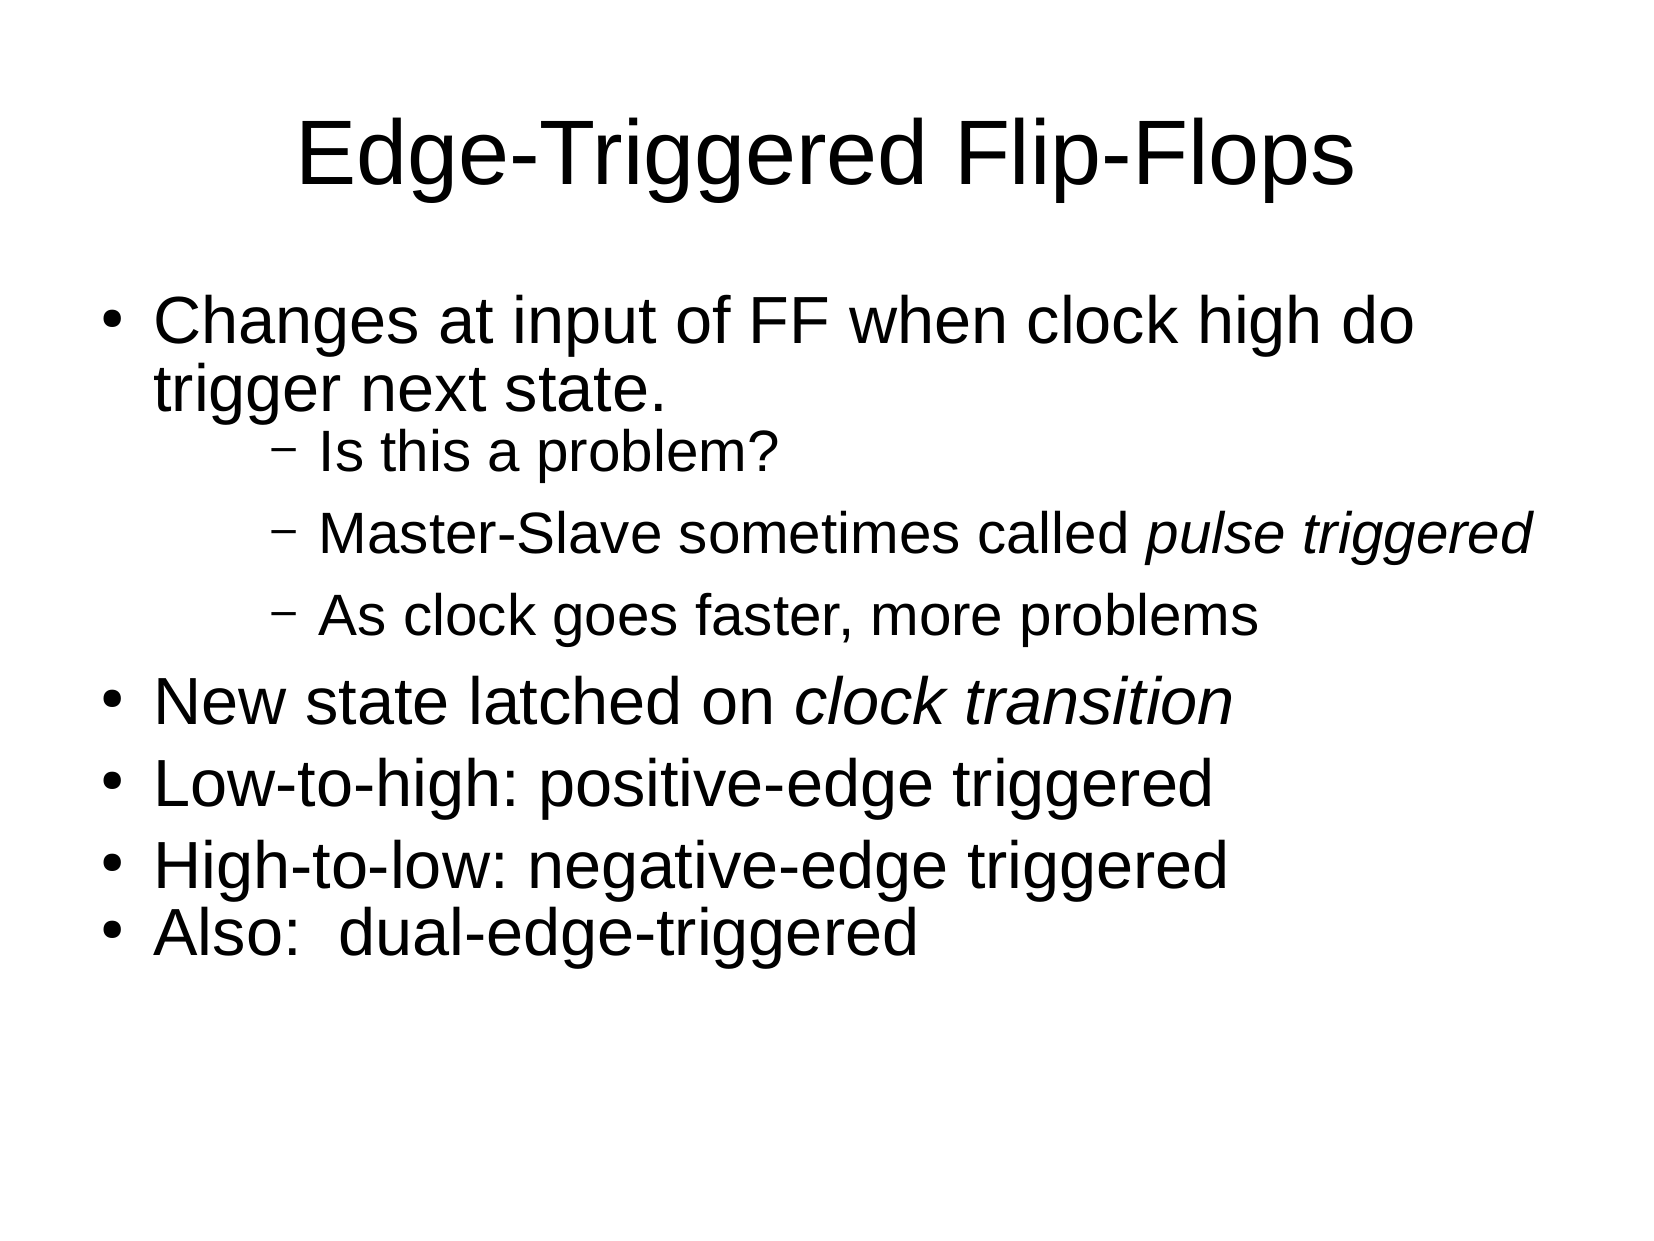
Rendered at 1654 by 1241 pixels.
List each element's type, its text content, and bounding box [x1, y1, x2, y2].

list Changes at input of FF when clock high do trigger next state. Is this a problem? Master-Slave sometimes called pulse triggered As clock goes faster, more problems New state latched on clock transition Low-to-high: positive-edge triggered High-to-low: negative-edge triggered Also: dual-edge-triggered [82, 290, 1571, 1109]
title Edge-Triggered Flip-Flops [82, 49, 1571, 257]
